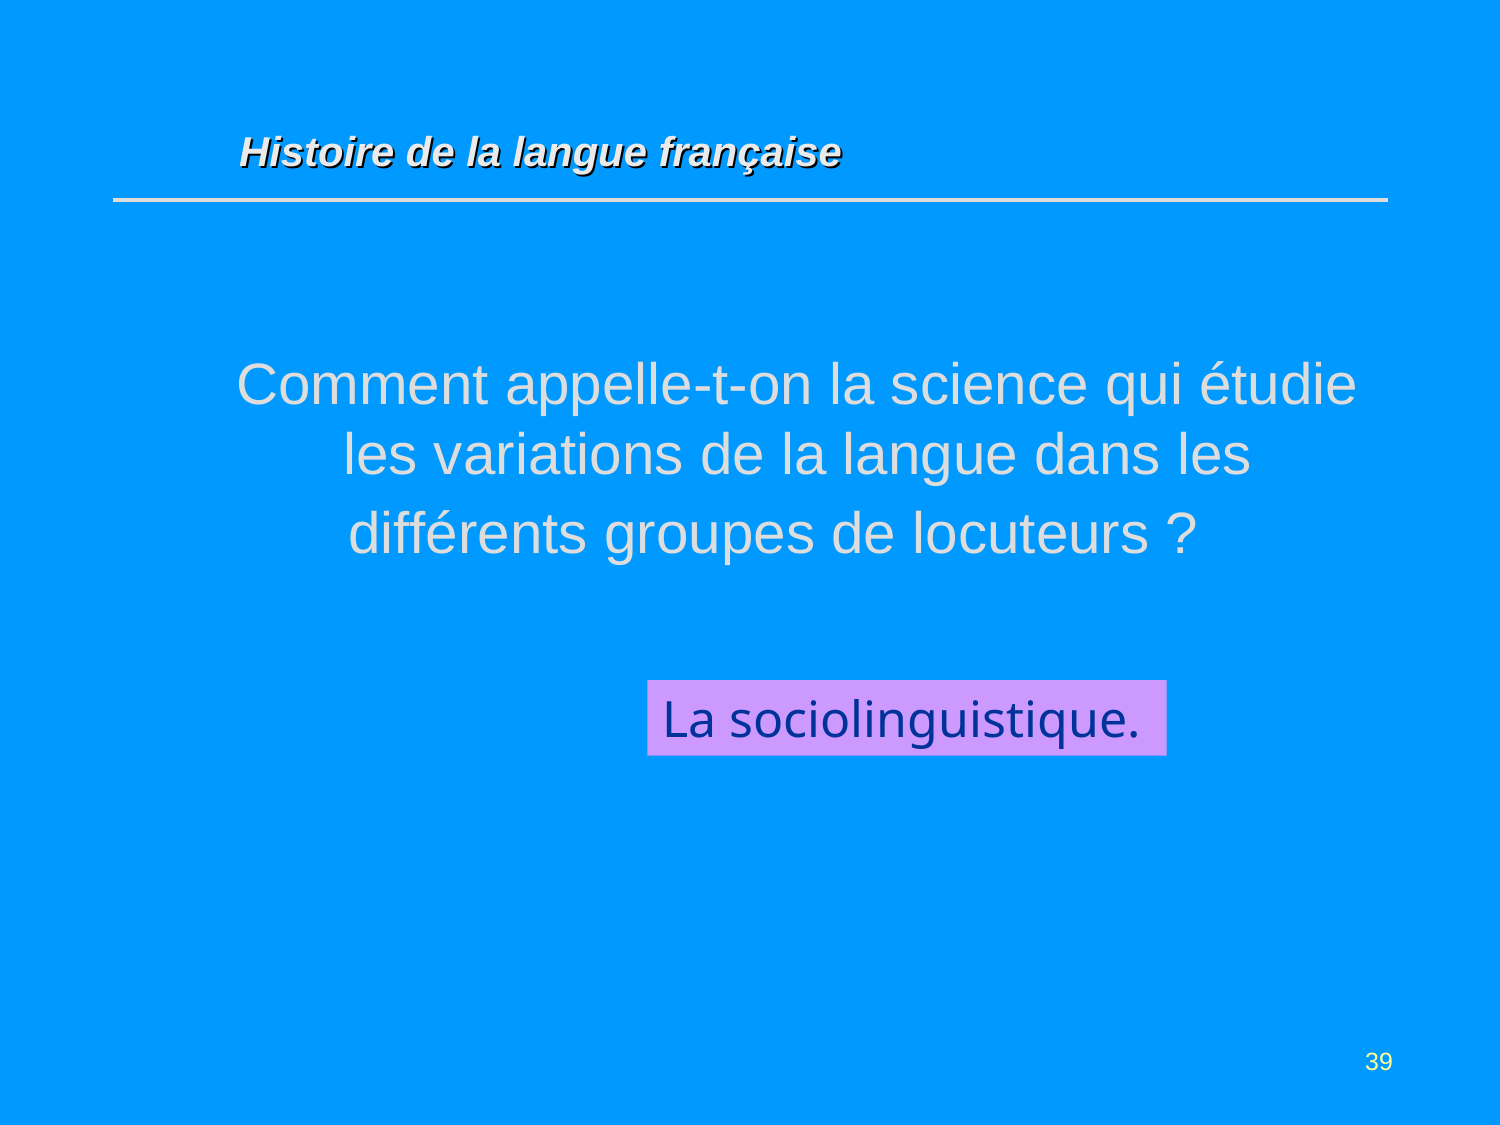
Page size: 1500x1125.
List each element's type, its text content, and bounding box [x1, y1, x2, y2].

text_box La sociolinguistique. [647, 680, 1167, 756]
text_box Comment appelle-t-on la science qui étudie les variations de la langue dans les différents groupes de locuteurs ? [221, 338, 1375, 575]
text_box Histoire de la langue française [224, 116, 858, 183]
